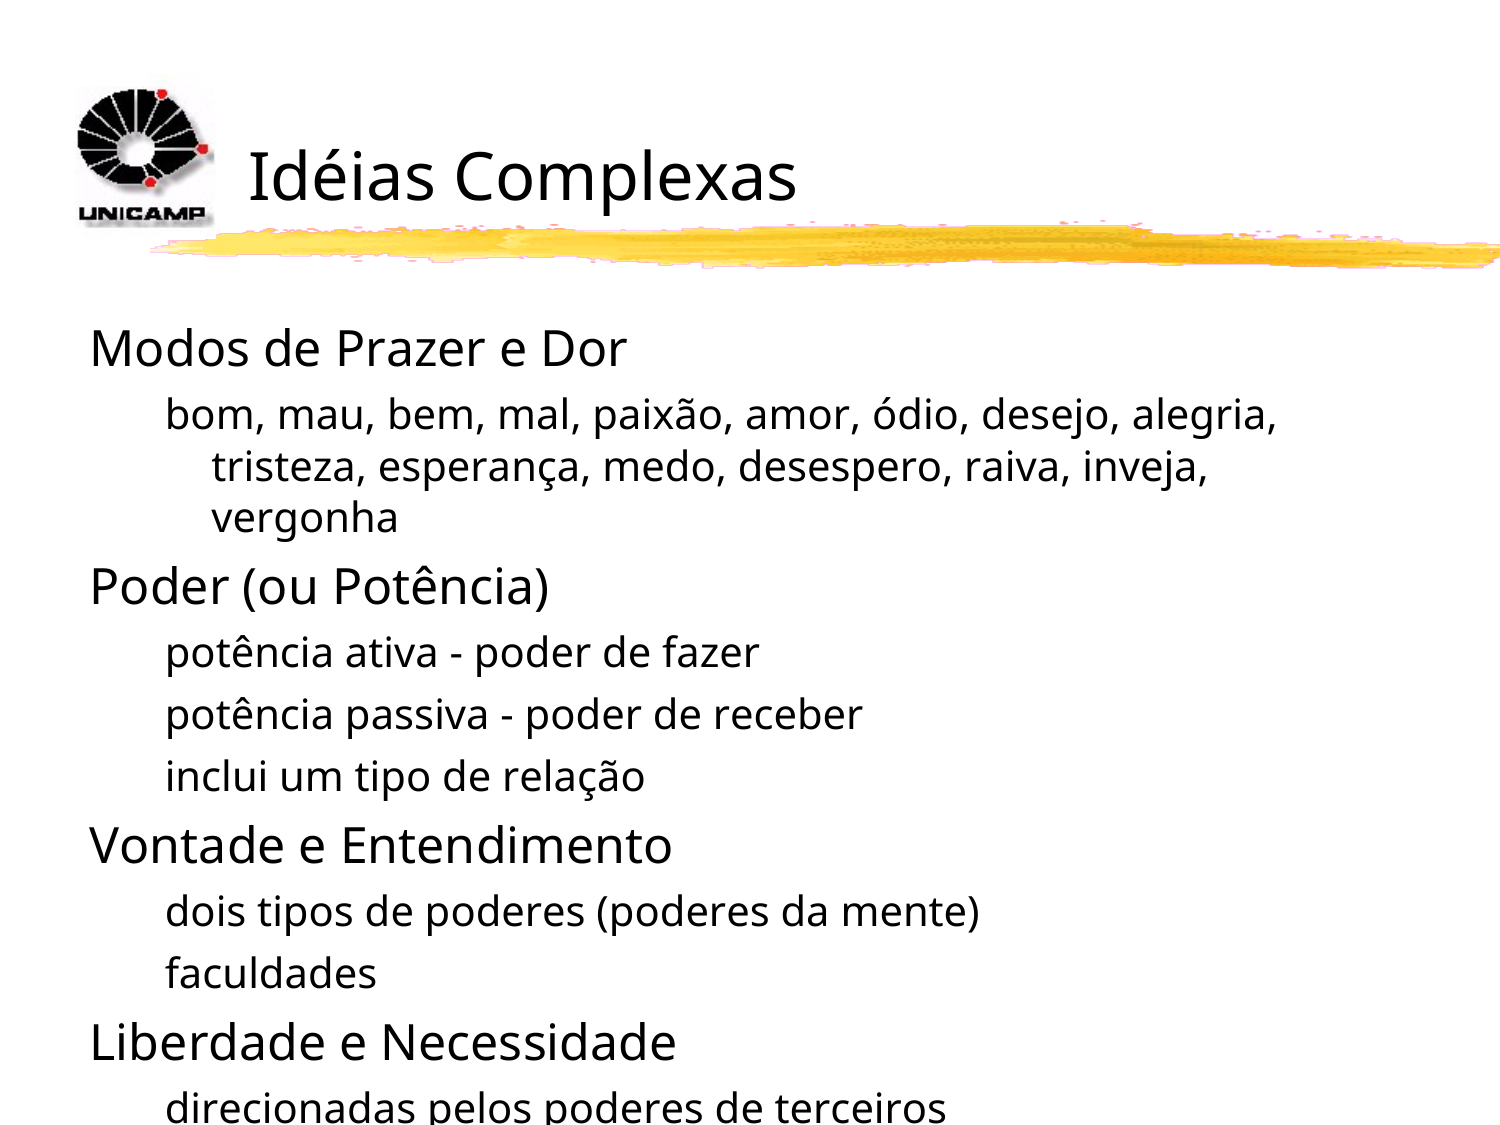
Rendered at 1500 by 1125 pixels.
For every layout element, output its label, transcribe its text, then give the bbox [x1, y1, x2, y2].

title Idéias Complexas [233, 37, 1434, 225]
picture [75, 74, 1500, 279]
list Modos de Prazer e Dor bom, mau, bem, mal, paixão, amor, ódio, desejo, alegria, tristeza, esperança, medo, desespero, raiva, inveja, vergonha Poder (ou Potência) potência ativa - poder de fazer potência passiva - poder de receber inclui um tipo de relação Vontade e Entendimento dois tipos de poderes (poderes da mente) faculdades Liberdade e Necessidade direcionadas pelos poderes de terceiros [74, 309, 1417, 994]
